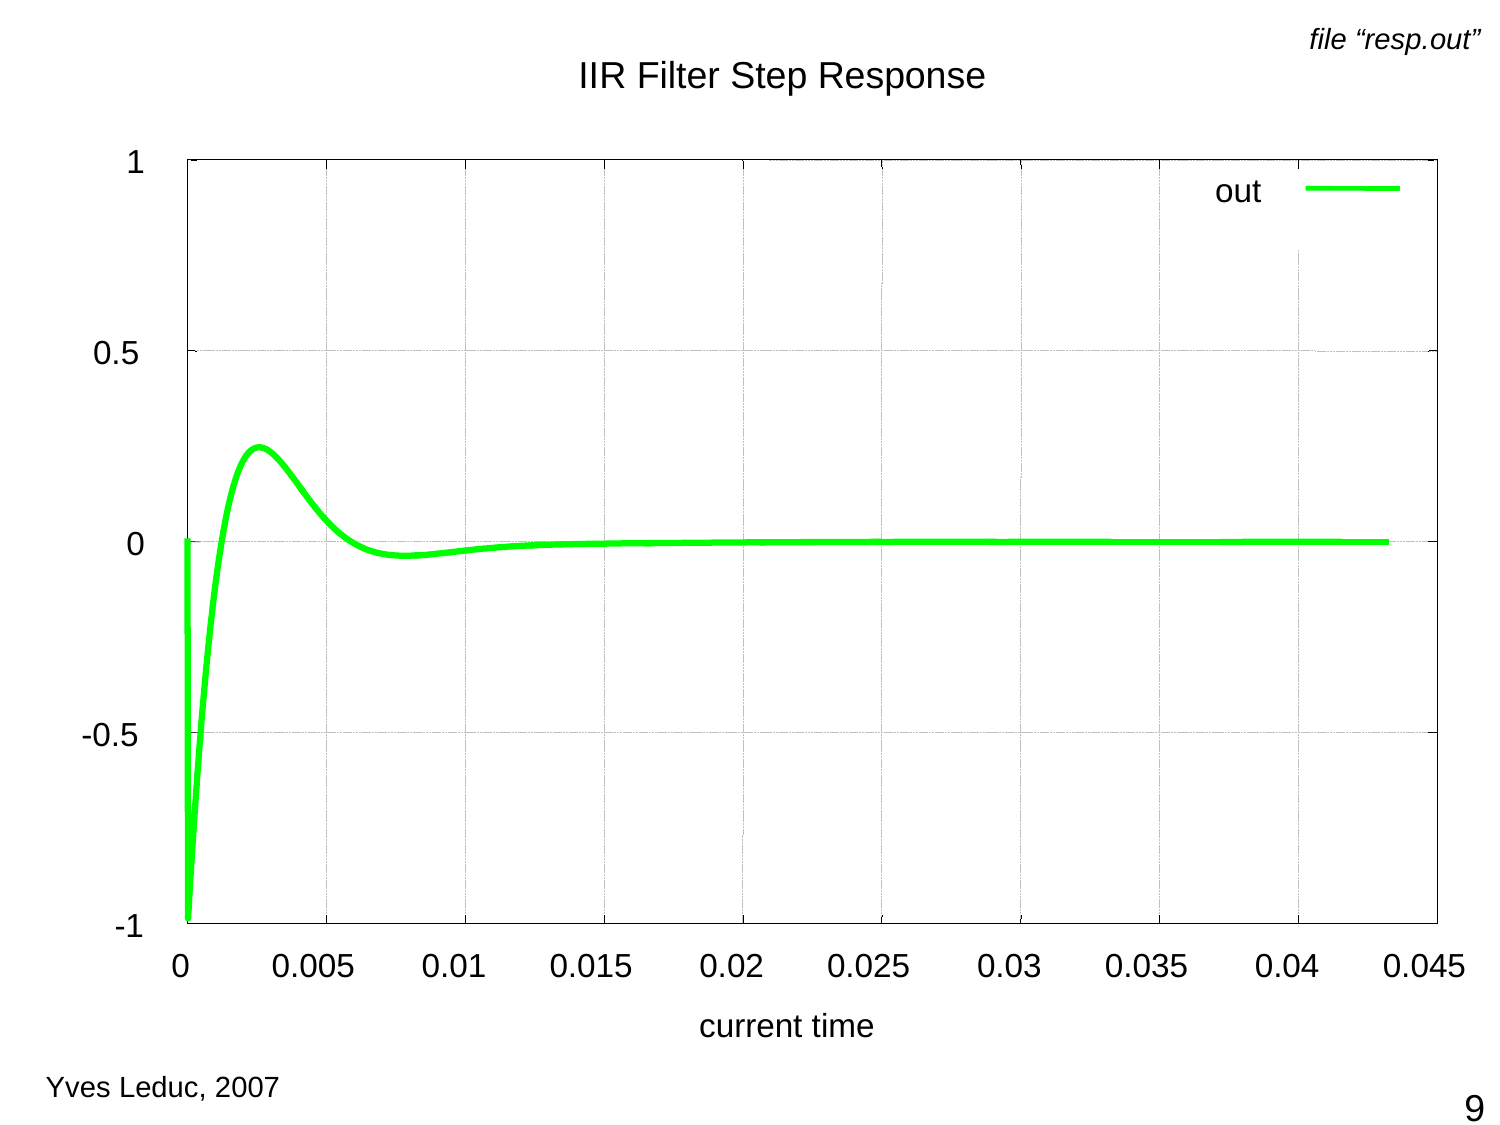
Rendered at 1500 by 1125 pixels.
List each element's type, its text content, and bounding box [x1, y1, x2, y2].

text_box 1 [116, 140, 145, 181]
text_box 0.045 [1373, 944, 1467, 985]
text_box 0.015 [540, 944, 633, 985]
text_box file “resp.out” [1294, 12, 1496, 64]
text_box IIR Filter Step Response [563, 43, 1002, 104]
text_box 0.025 [817, 944, 911, 985]
text_box 0.04 [1245, 944, 1320, 985]
text_box -0.5 [81, 713, 139, 754]
text_box 0.02 [690, 944, 765, 985]
text_box 0.5 [83, 331, 140, 372]
text_box current time [699, 1004, 876, 1045]
text_box out [1215, 169, 1262, 210]
text_box 0 [162, 944, 191, 985]
text_box 0.01 [412, 944, 487, 985]
text_box 0 [116, 522, 145, 563]
text_box 0.03 [967, 944, 1043, 985]
text_box -1 [114, 904, 145, 945]
text_box 0.005 [262, 944, 356, 985]
text_box 0.035 [1095, 944, 1189, 985]
